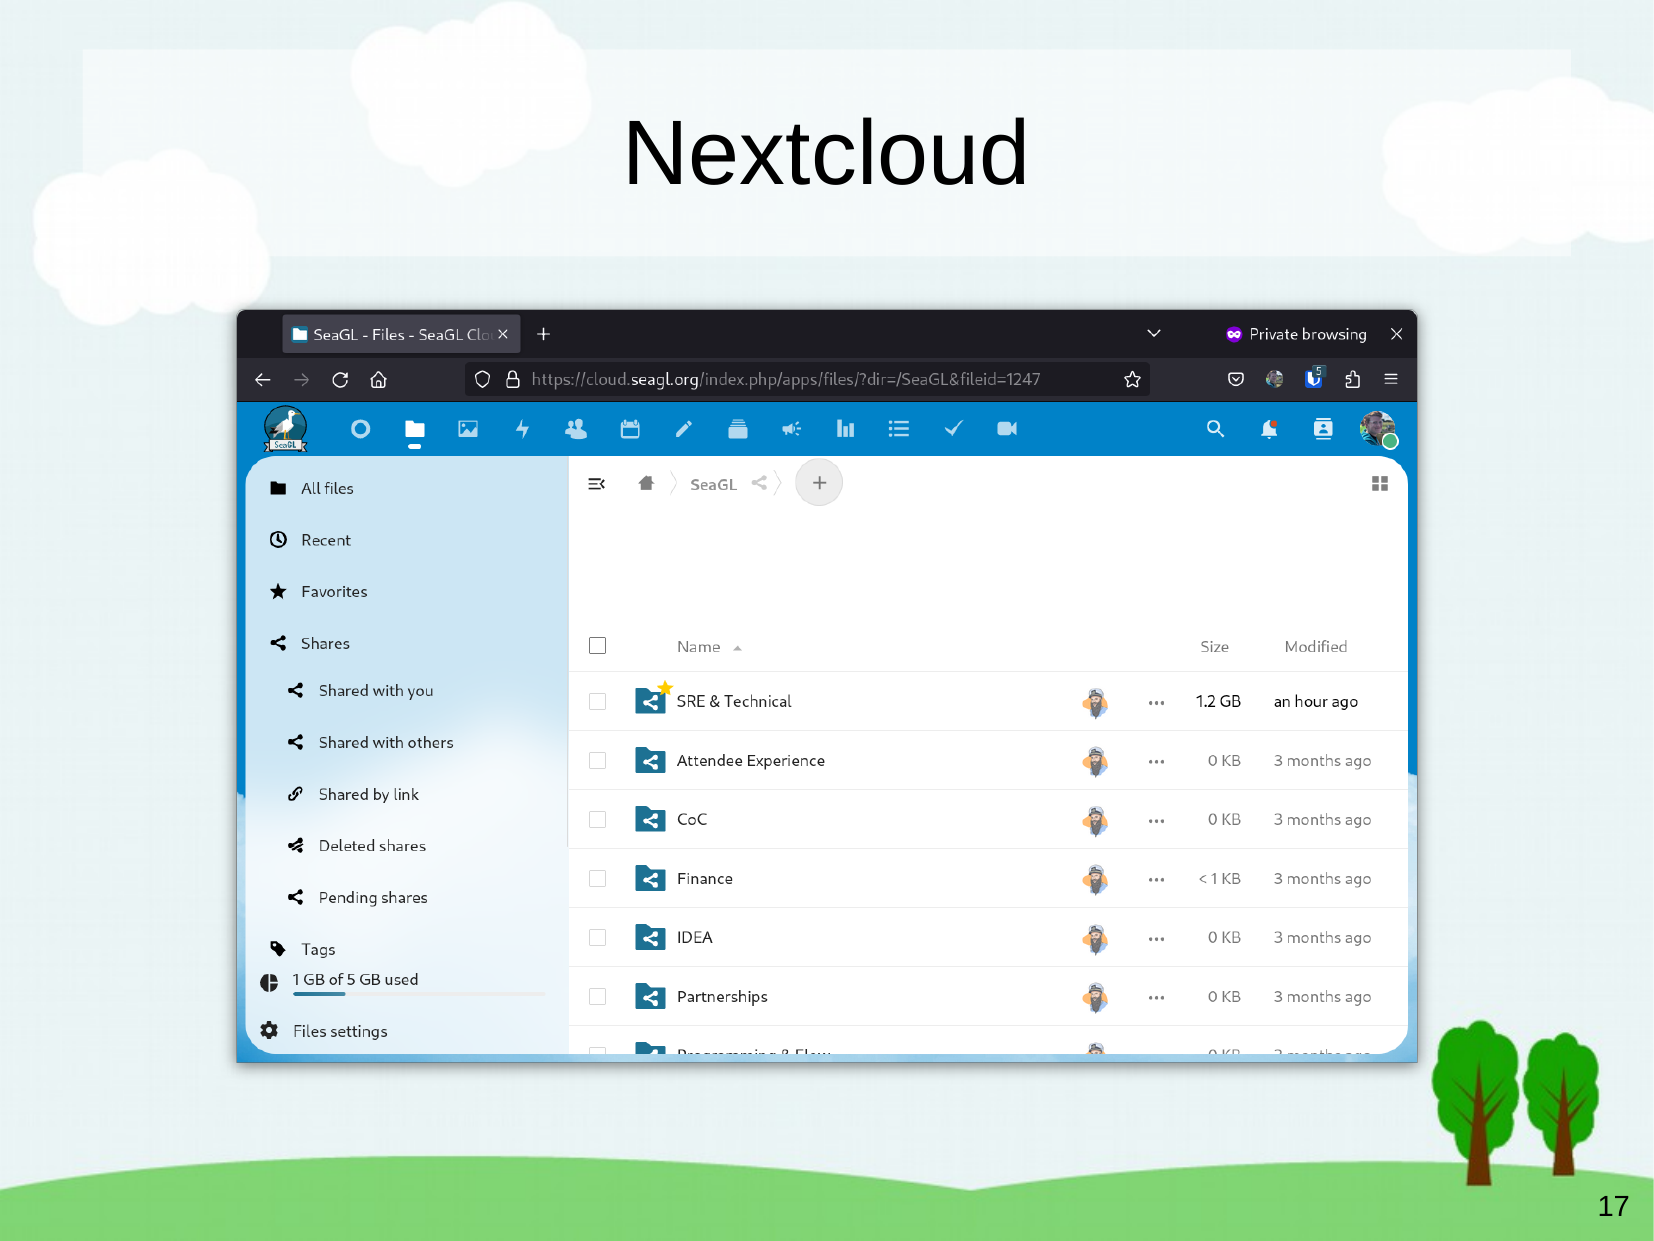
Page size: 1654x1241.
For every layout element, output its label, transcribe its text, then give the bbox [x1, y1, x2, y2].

title Nextcloud [82, 49, 1571, 257]
picture [0, 0, 1654, 1241]
